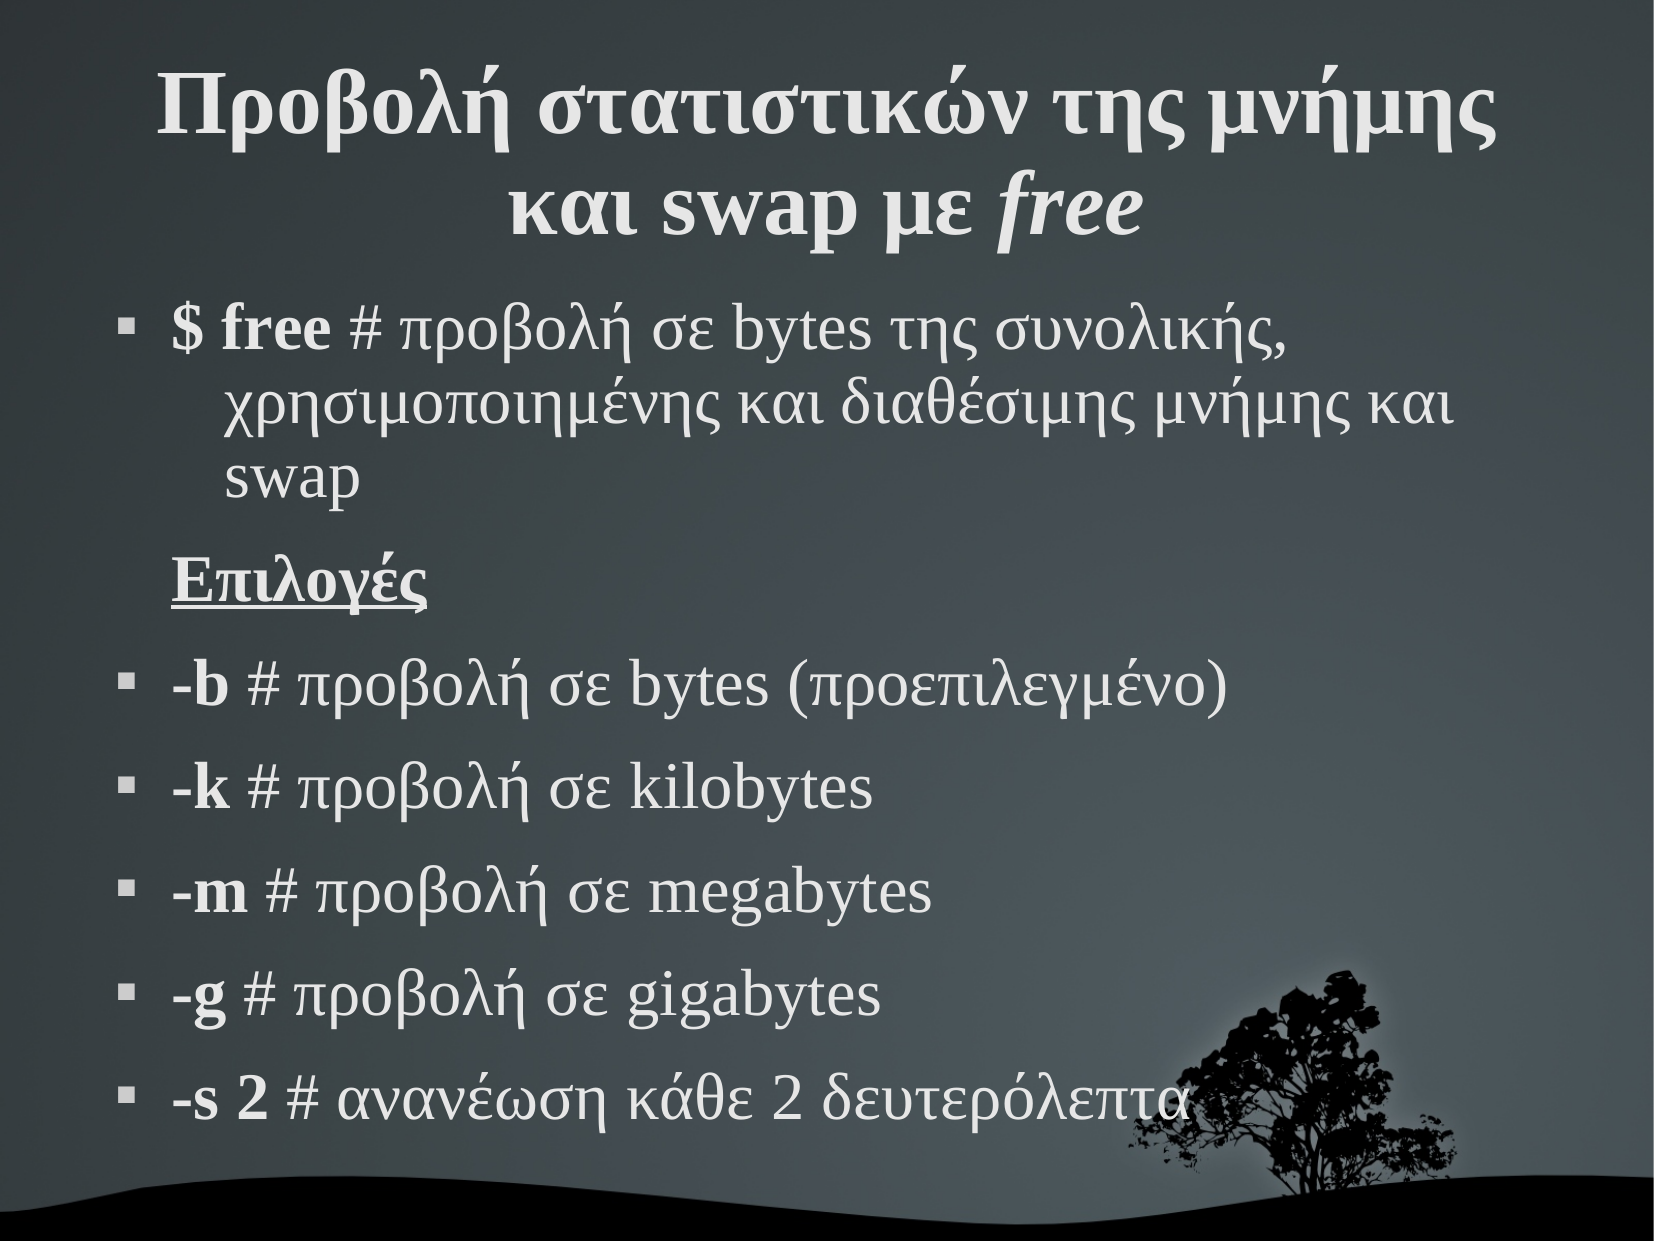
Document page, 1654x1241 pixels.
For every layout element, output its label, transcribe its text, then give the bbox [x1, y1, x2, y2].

title Προβολή στατιστικών της μνήμης και swap με free [82, 33, 1571, 273]
list $ free # προβολή σε bytes της συνολικής, χρησιμοποιημένης και διαθέσιμης μνήμης και swap Επιλογές -b # προβολή σε bytes (προεπιλεγμένο) -k # προβολή σε kilobytes -m # προβολή σε megabytes -g # προβολή σε gigabytes -s 2 # ανανέωση κάθε 2 δευτερόλεπτα [82, 290, 1571, 1240]
picture [0, 0, 1654, 1241]
